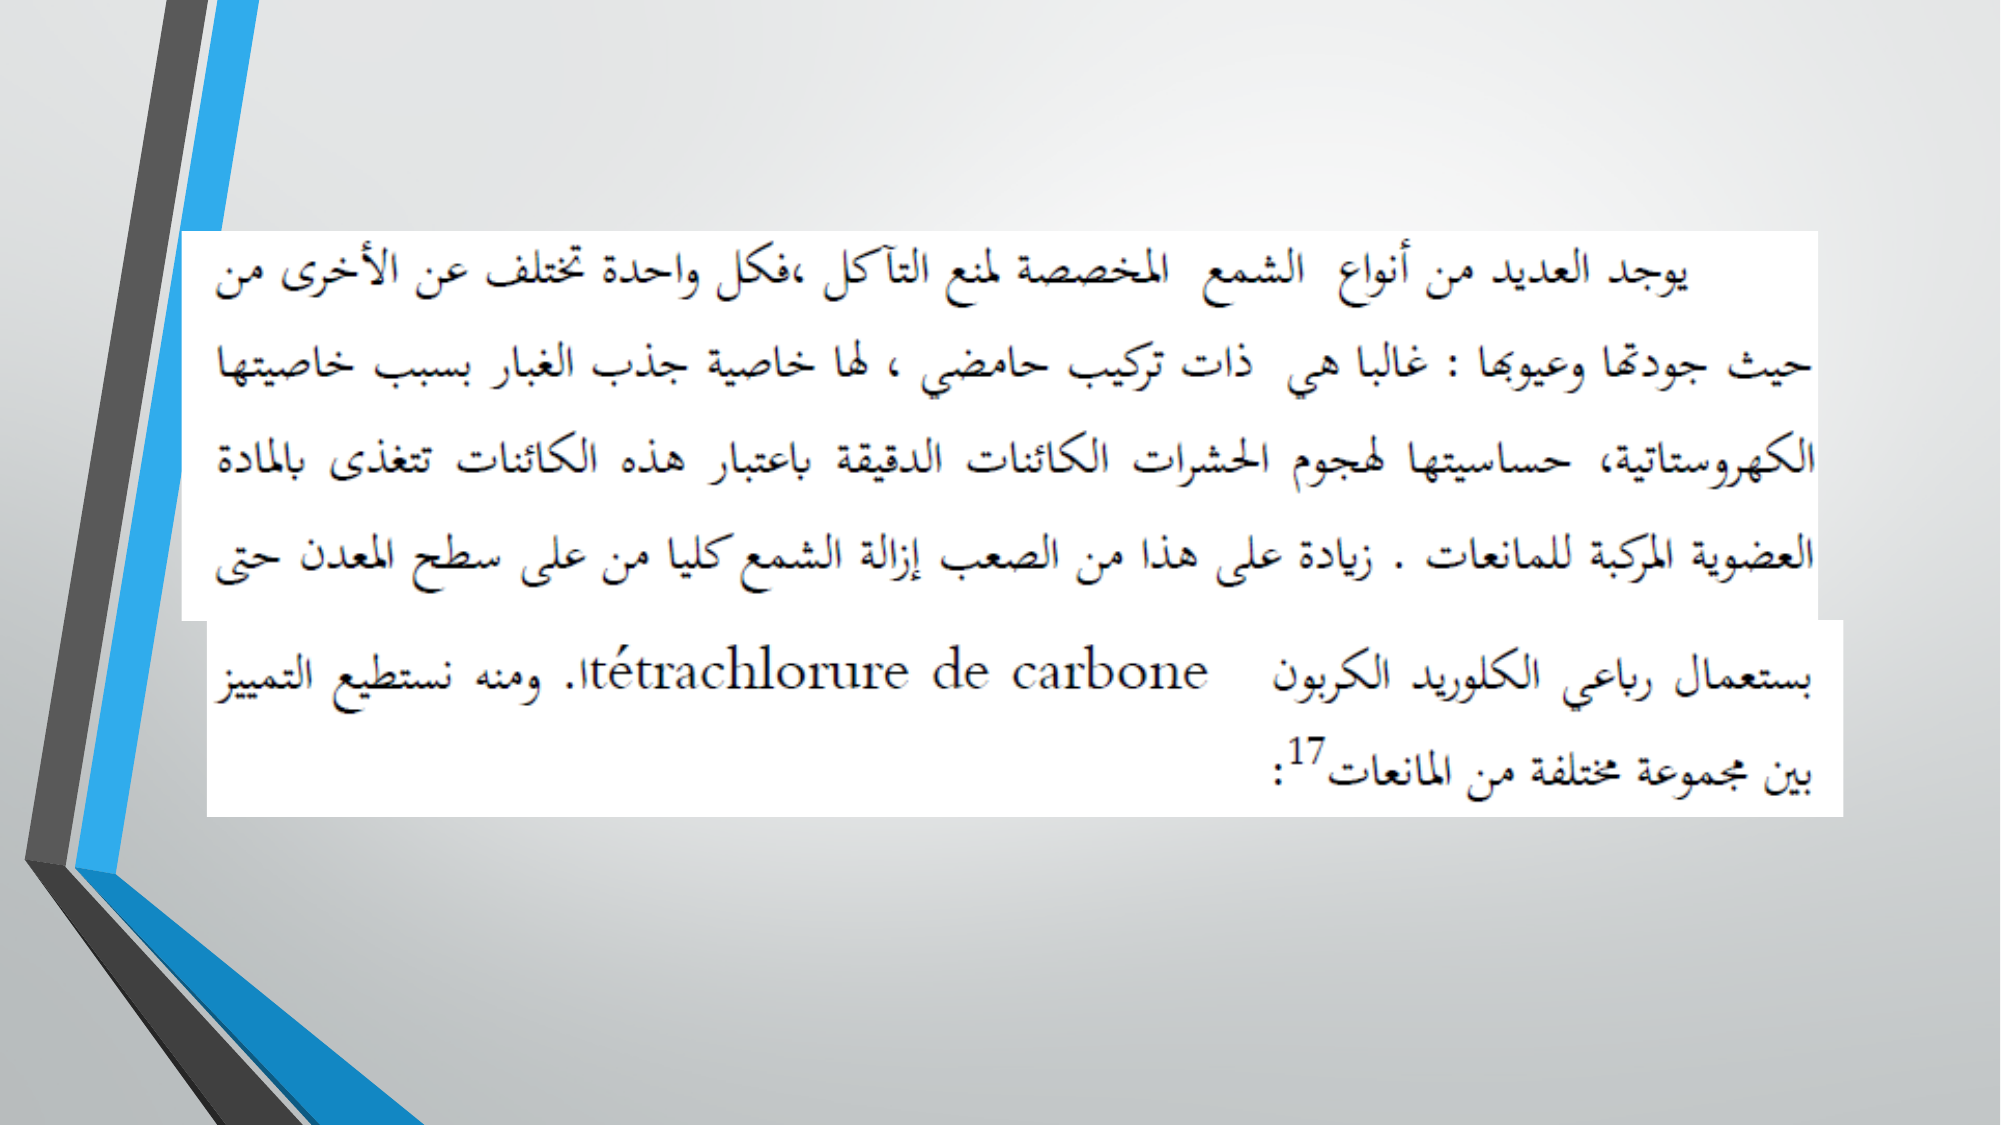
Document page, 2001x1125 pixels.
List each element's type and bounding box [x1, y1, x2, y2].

picture [181, 231, 1844, 817]
